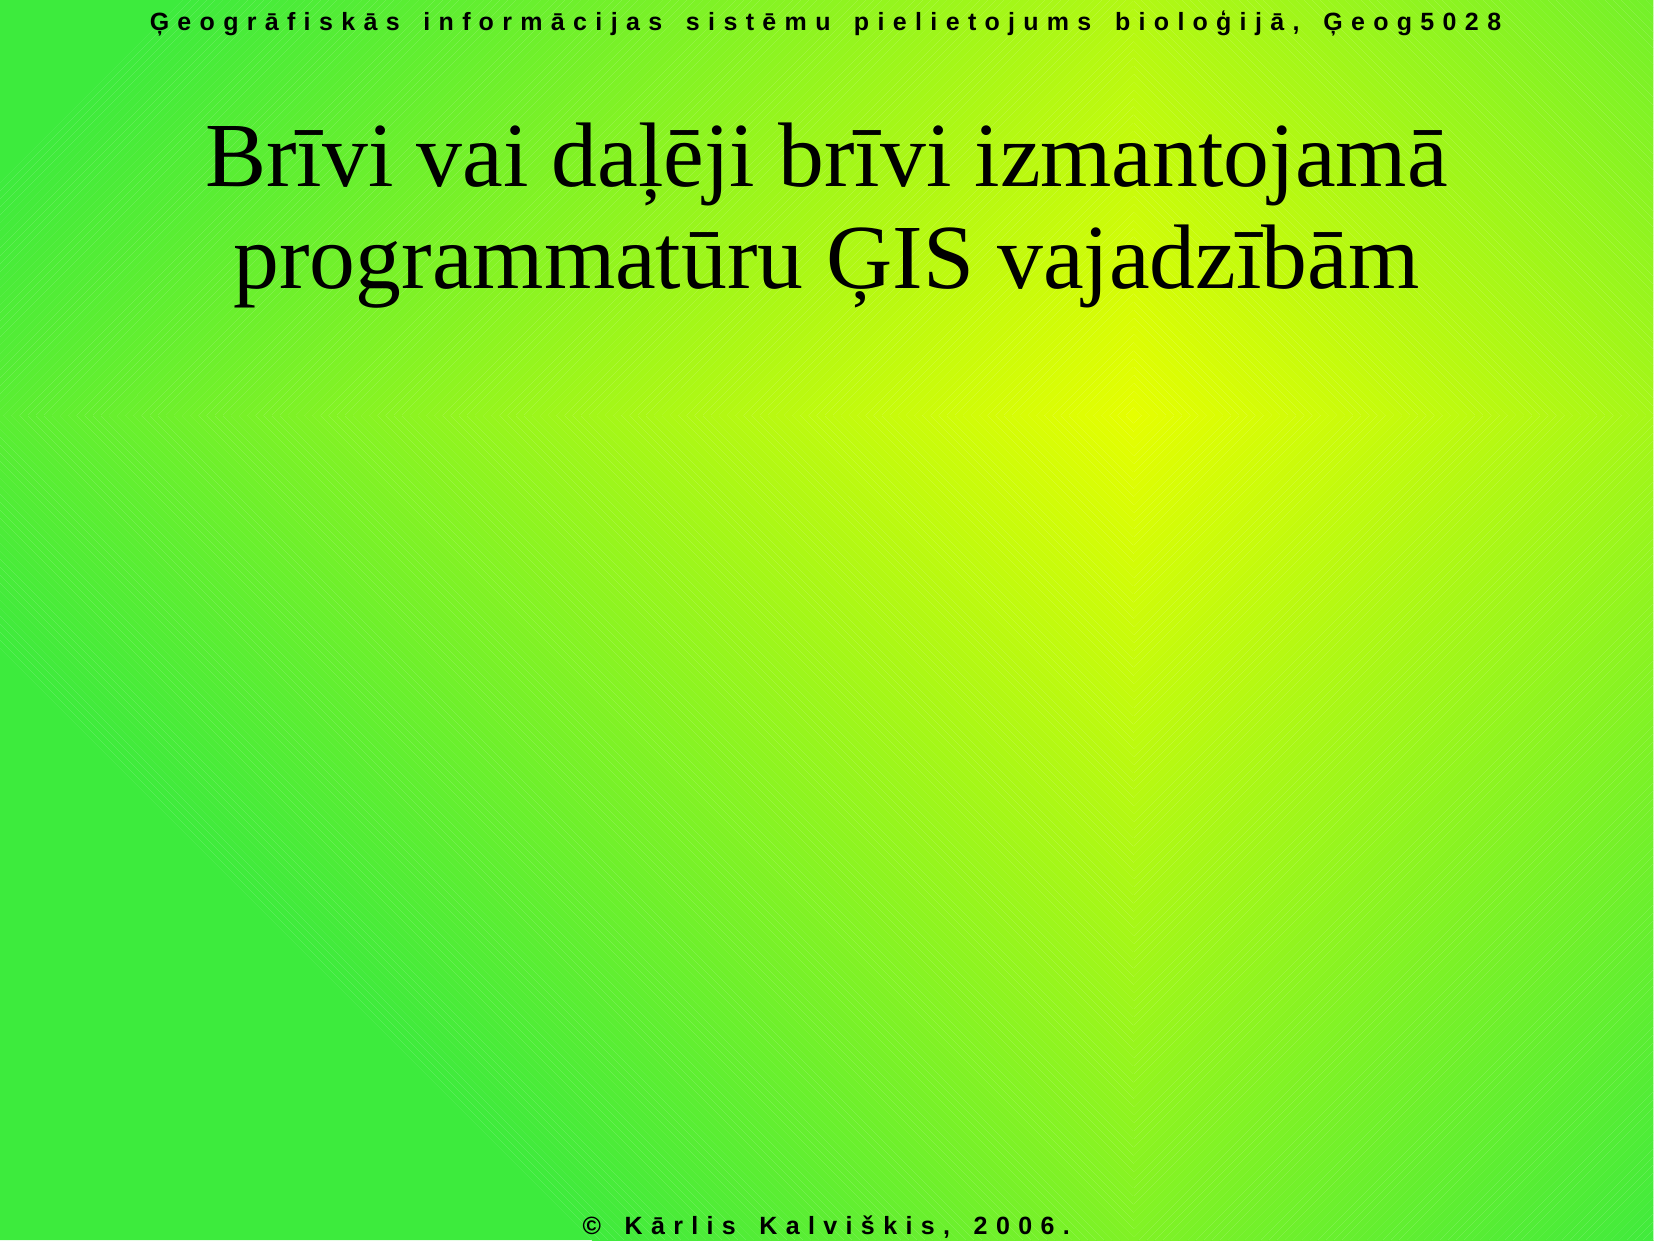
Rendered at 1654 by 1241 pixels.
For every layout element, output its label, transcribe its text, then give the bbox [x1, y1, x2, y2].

title Brīvi vai daļēji brīvi izmantojamā programmatūru ĢIS vajadzībām [121, 102, 1534, 311]
